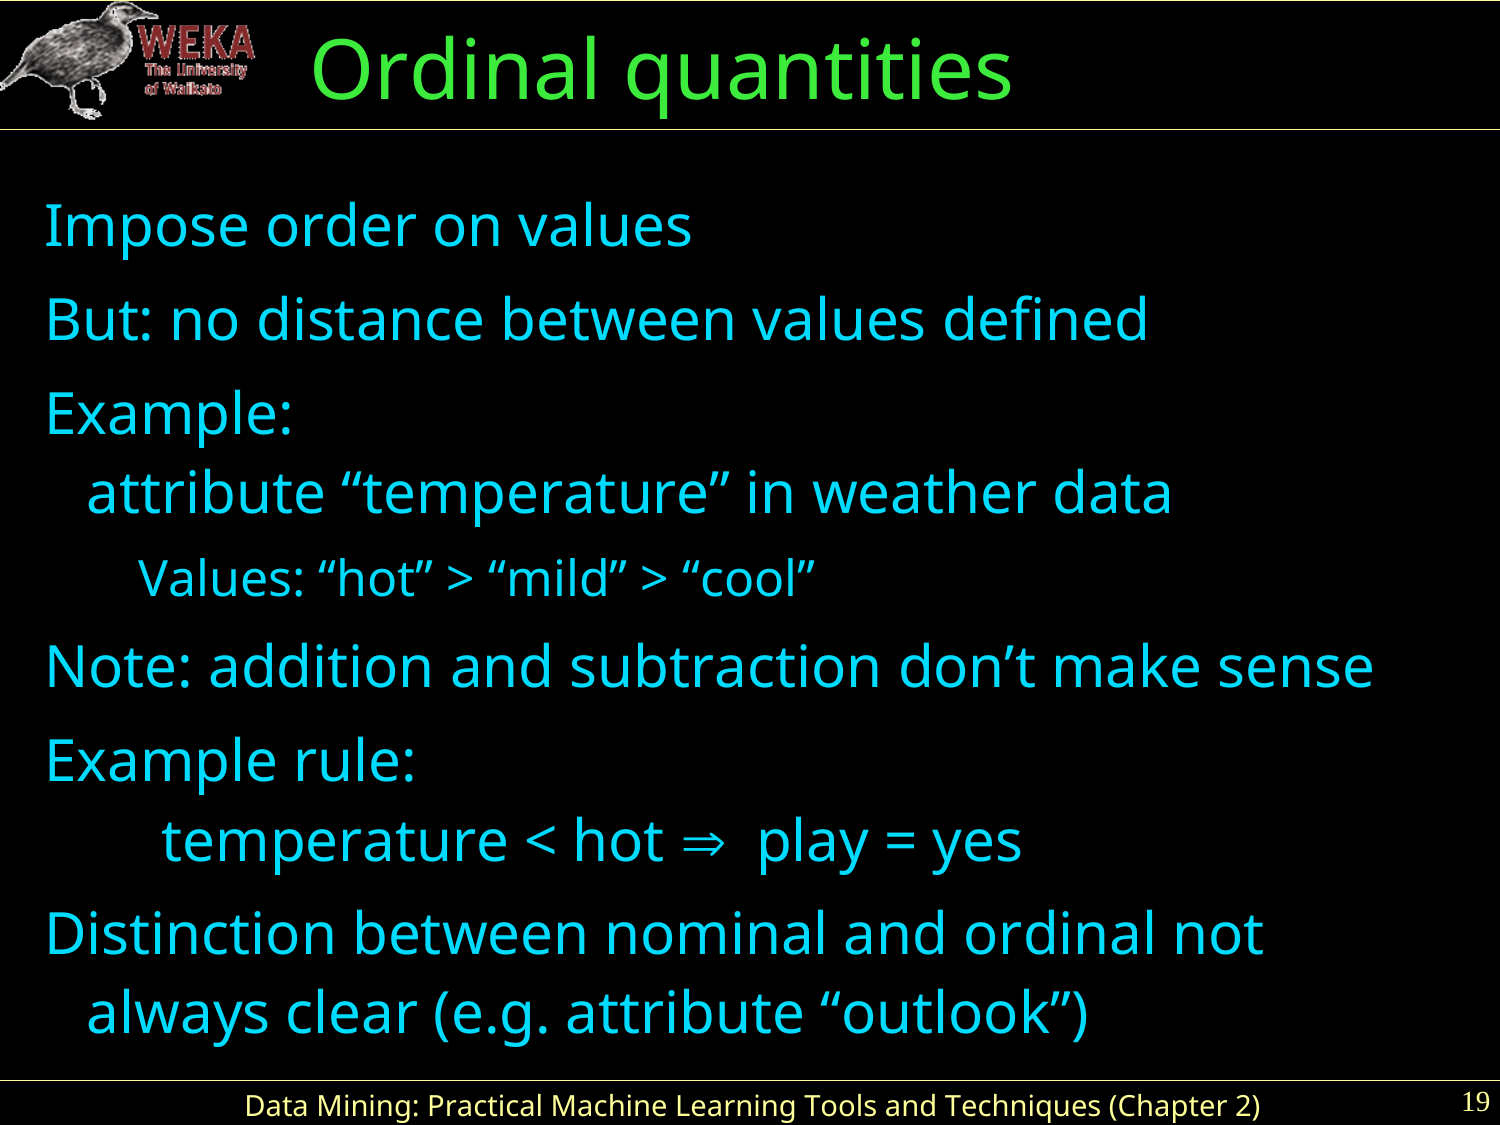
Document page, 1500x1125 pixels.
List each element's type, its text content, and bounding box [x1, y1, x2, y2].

text_box Impose order on values But: no distance between values defined Example: attribute “temperature” in weather data Values: “hot” > “mild” > “cool” Note: addition and subtraction don’t make sense Example rule: temperature < hot Þ play = yes Distinction between nominal and ordinal not always clear (e.g. attribute “outlook”) [29, 177, 1447, 940]
picture [0, 1, 266, 129]
title Ordinal quantities [295, 0, 1500, 148]
